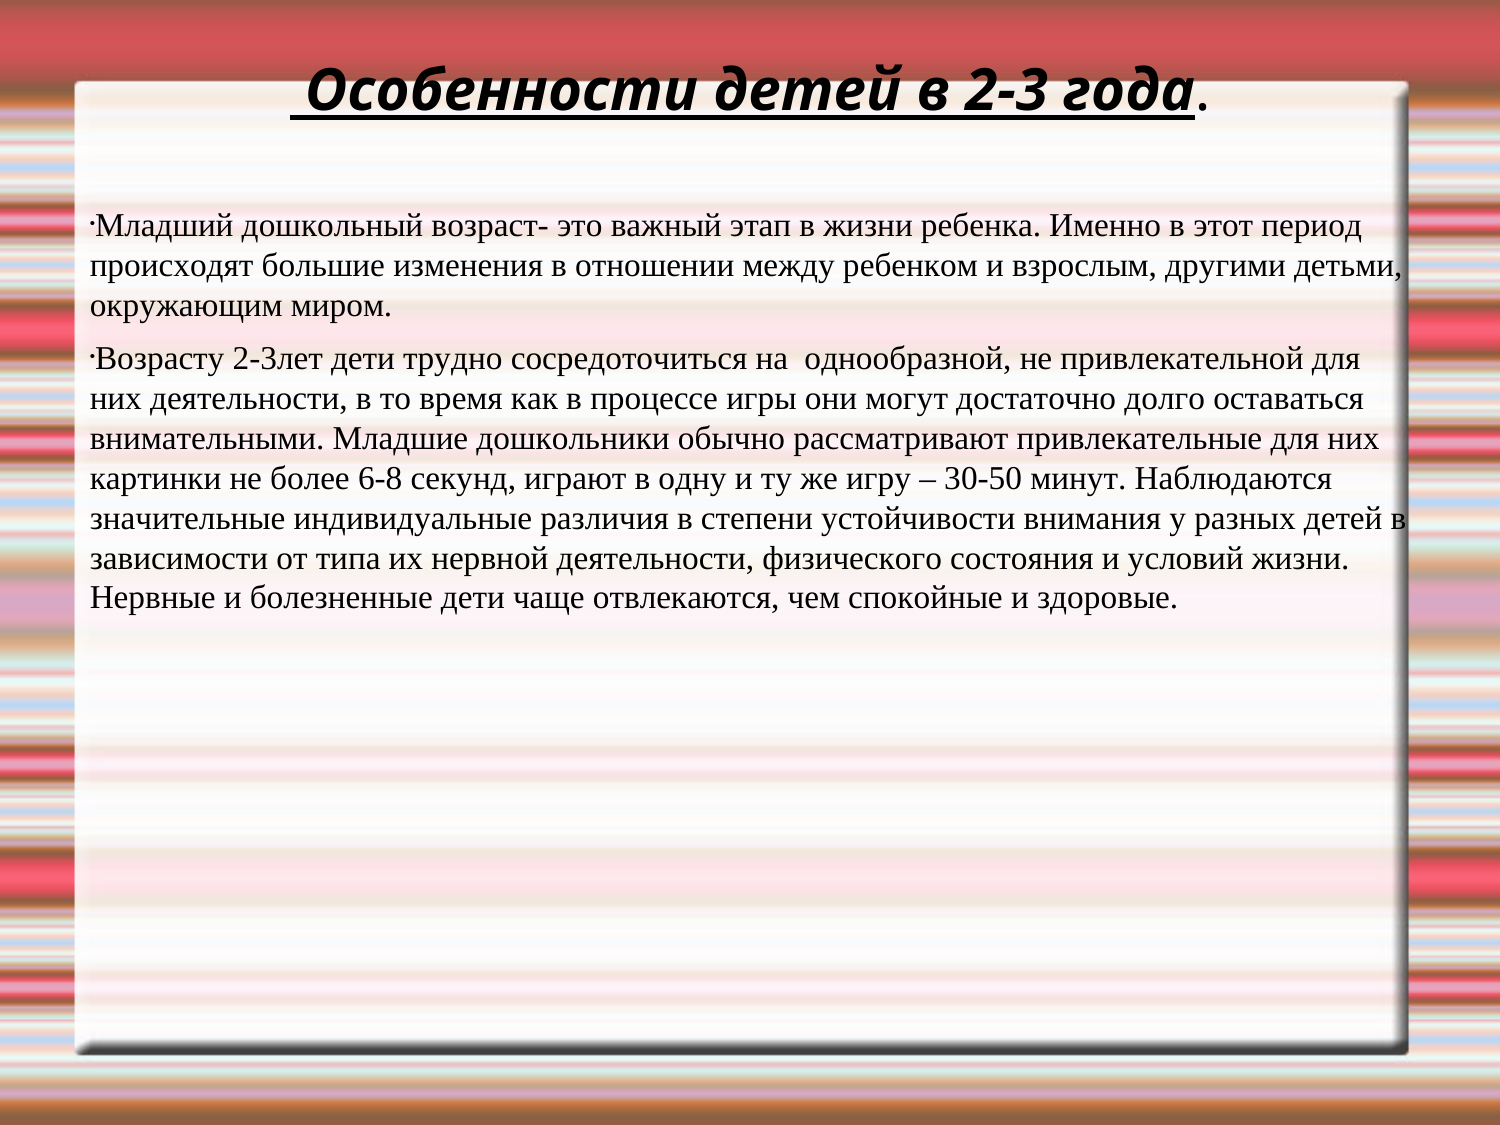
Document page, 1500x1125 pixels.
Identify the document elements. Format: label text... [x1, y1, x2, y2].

title Особенности детей в 2-3 года. [75, 45, 1425, 196]
list Младший дошкольный возраст- это важный этап в жизни ребенка. Именно в этот период происходят большие изменения в отношении между ребенком и взрослым, другими детьми, окружающим миром. Возрасту 2-3лет дети трудно сосредоточиться на однообразной, не привлекательной для них деятельности, в то время как в процессе игры они могут достаточно долго оставаться внимательными. Младшие дошкольники обычно рассматривают привлекательные для них картинки не более 6-8 секунд, играют в одну и ту же игру – 30-50 минут. Наблюдаются значительные индивидуальные различия в степени устойчивости внимания у разных детей в зависимости от типа их нервной деятельности, физического состояния и условий жизни. Нервные и болезненные дети чаще отвлекаются, чем спокойные и здоровые. [75, 196, 1425, 1005]
